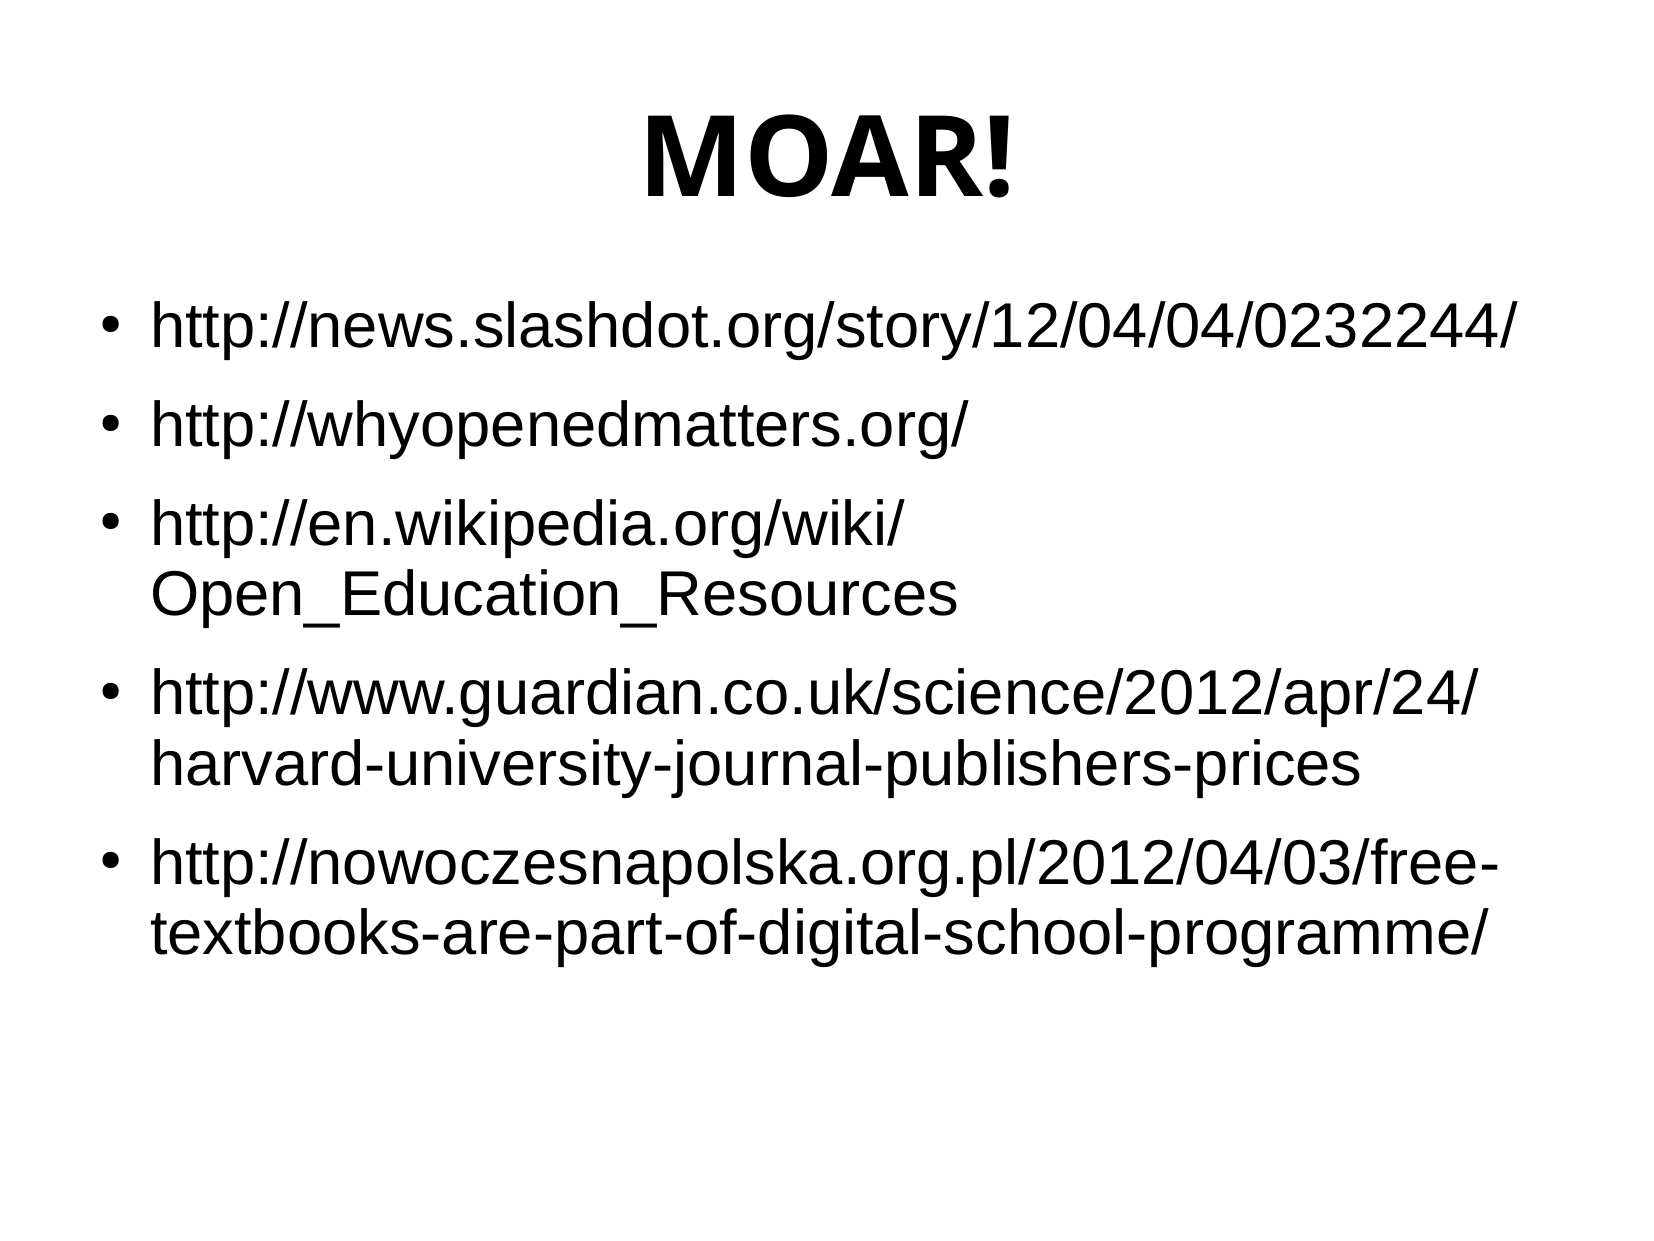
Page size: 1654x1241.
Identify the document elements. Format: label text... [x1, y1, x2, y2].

list http://news.slashdot.org/story/12/04/04/0232244/ http://whyopenedmatters.org/ http://en.wikipedia.org/wiki/Open_Education_Resources http://www.guardian.co.uk/science/2012/apr/24/harvard-university-journal-publishers-prices http://nowoczesnapolska.org.pl/2012/04/03/free-textbooks-are-part-of-digital-school-programme/ [82, 290, 1538, 1010]
title MOAR! [82, 49, 1571, 257]
